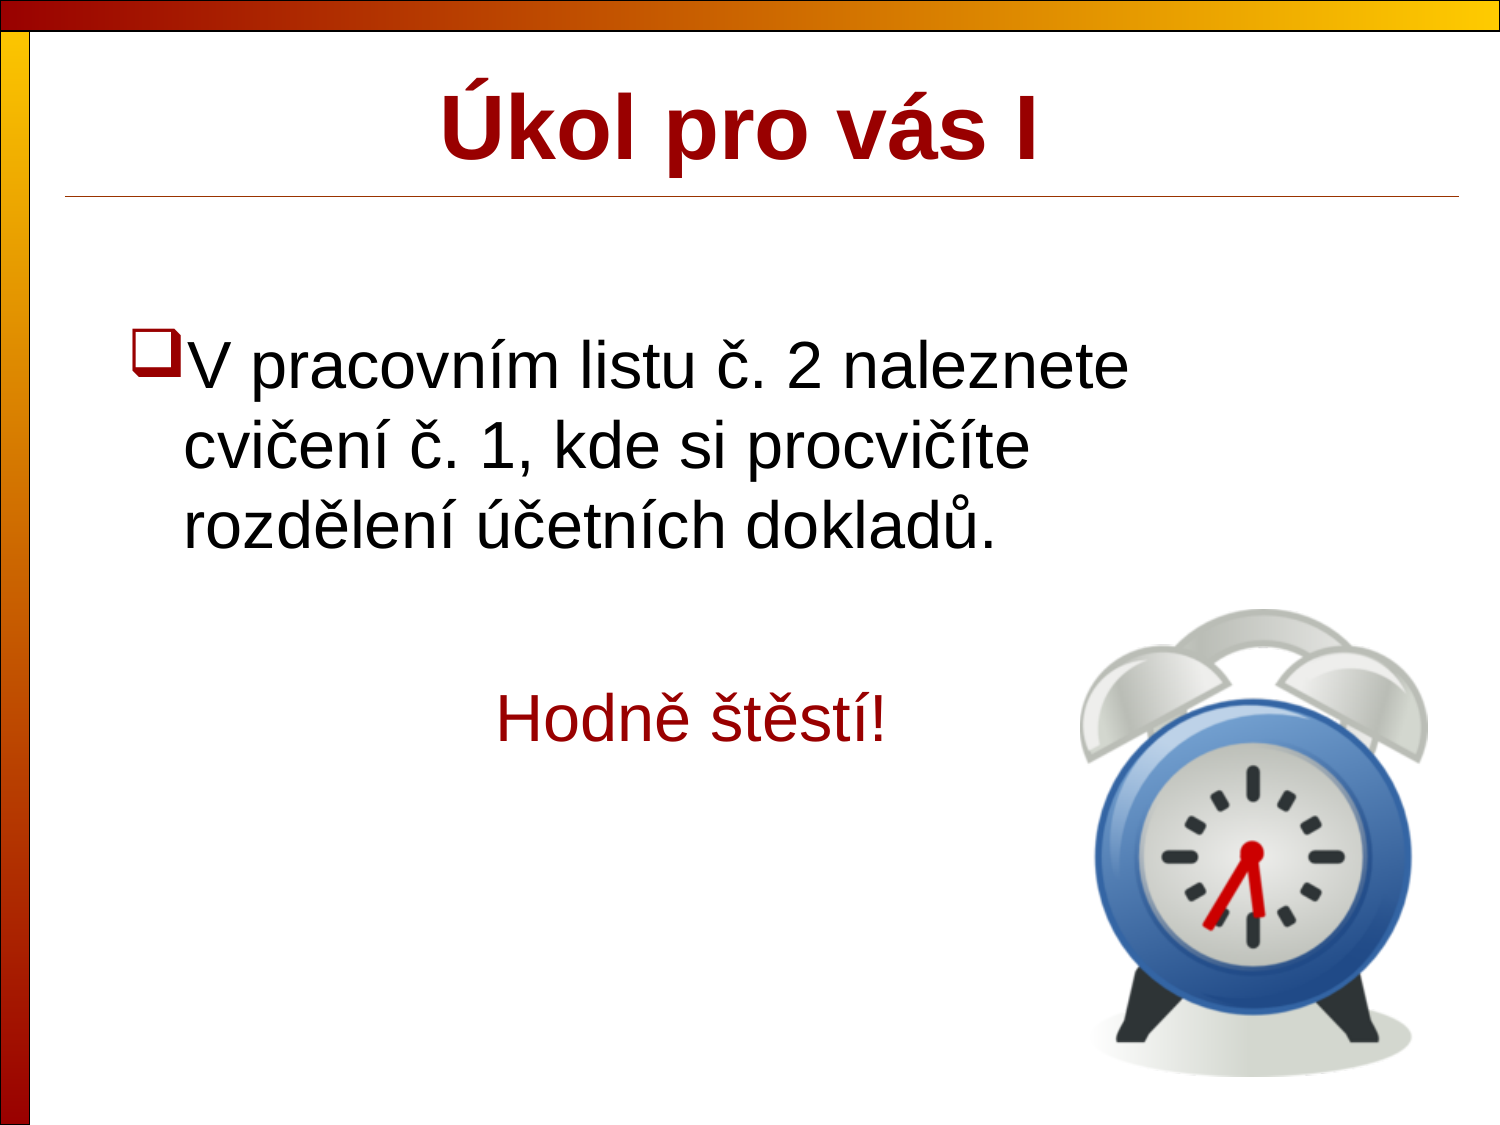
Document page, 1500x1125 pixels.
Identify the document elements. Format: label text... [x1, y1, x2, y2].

title Úkol pro vás I [64, 54, 1415, 186]
picture [1080, 609, 1428, 1077]
text_box [0, 0, 1500, 1125]
list V pracovním listu č. 2 naleznete cvičení č. 1, kde si procvičíte rozdělení účetních dokladů. Hodně štěstí! [112, 314, 1237, 901]
